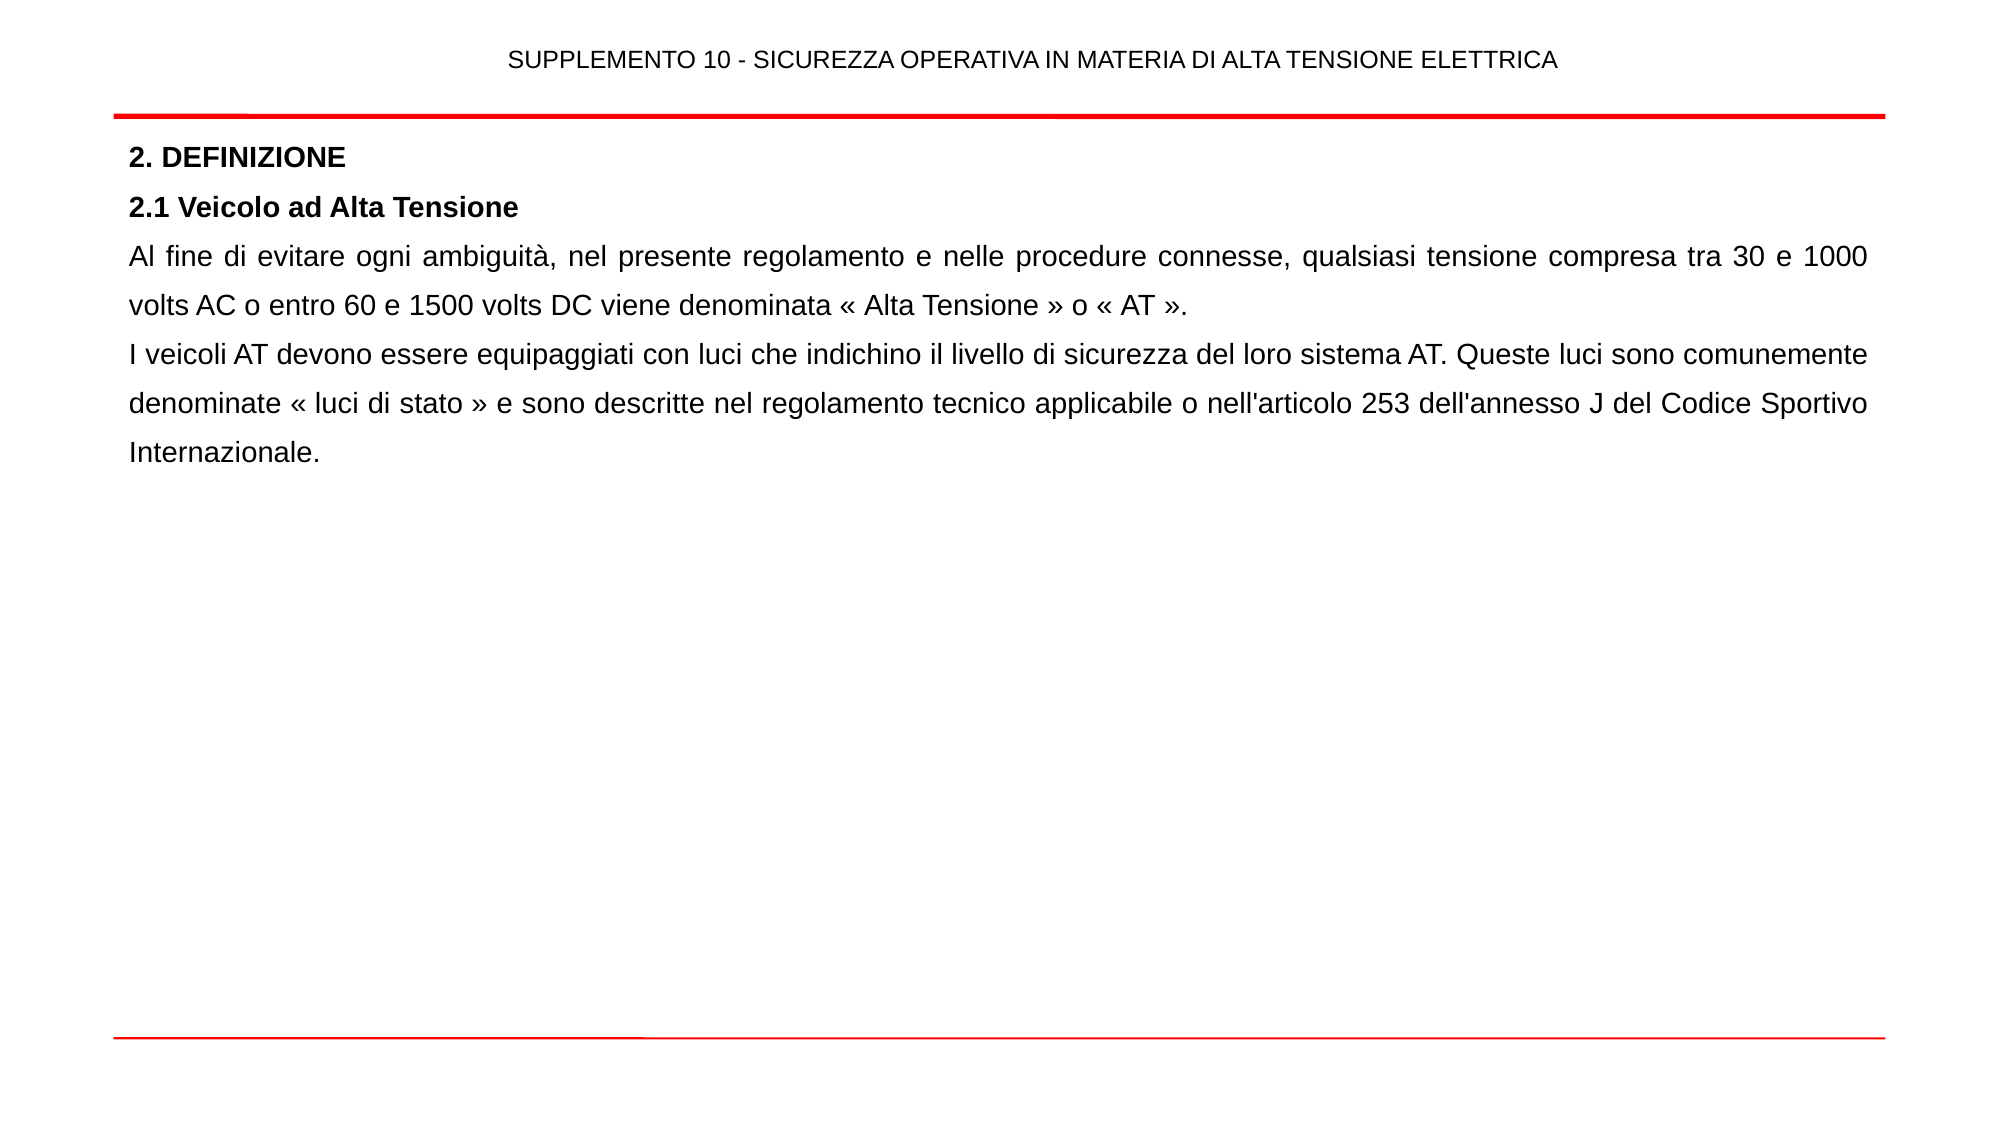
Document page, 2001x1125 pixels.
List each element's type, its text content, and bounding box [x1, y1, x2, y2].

text_box SUPPLEMENTO 10 - SICUREZZA OPERATIVA IN MATERIA DI ALTA TENSIONE ELETTRICA [173, 38, 1895, 82]
text_box 2. DEFINIZIONE 2.1 Veicolo ad Alta Tensione Al fine di evitare ogni ambiguità, nel presente regolamento e nelle procedure connesse, qualsiasi tensione compresa tra 30 e 1000 volts AC o entro 60 e 1500 volts DC viene denominata « Alta Tensione » o « AT ». I veicoli AT devono essere equipaggiati con luci che indichino il livello di sicurezza del loro sistema AT. Queste luci sono comunemente denominate « luci di stato » e sono descritte nel regolamento tecnico applicabile o nell'articolo 253 dell'annesso J del Codice Sportivo Internazionale. [114, 117, 1886, 477]
